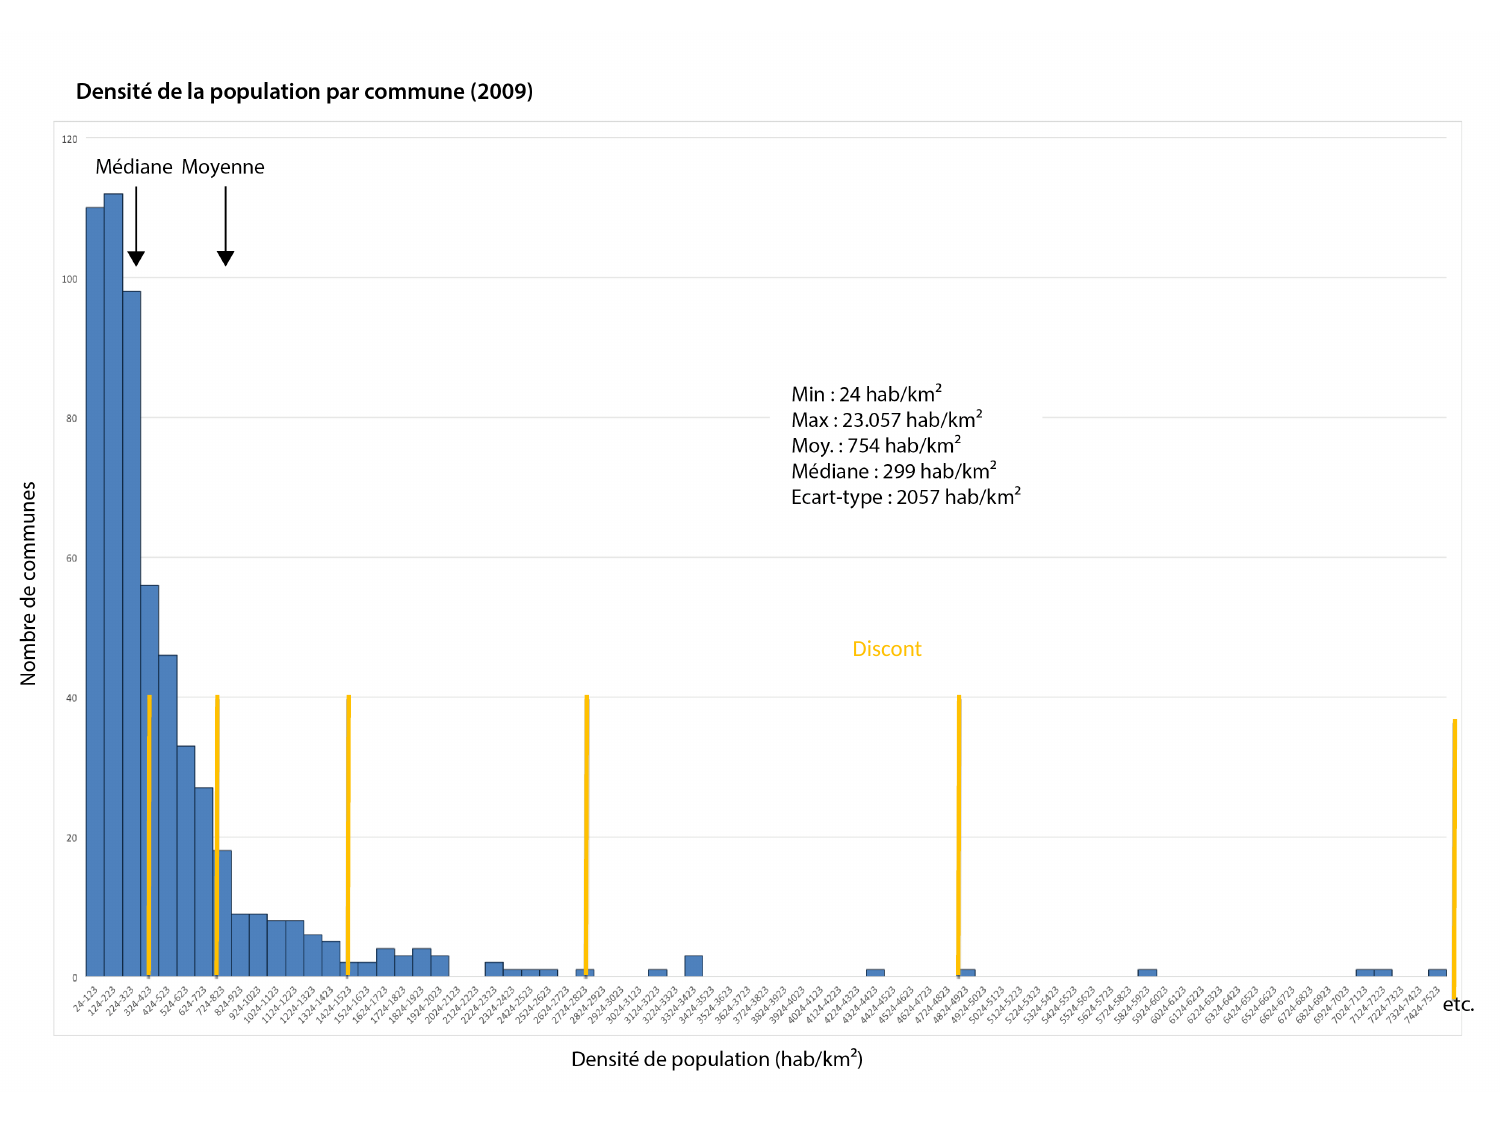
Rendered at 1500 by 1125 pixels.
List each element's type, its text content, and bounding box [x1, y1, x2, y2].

text_box Discont [837, 625, 938, 669]
picture [0, 31, 1500, 1092]
